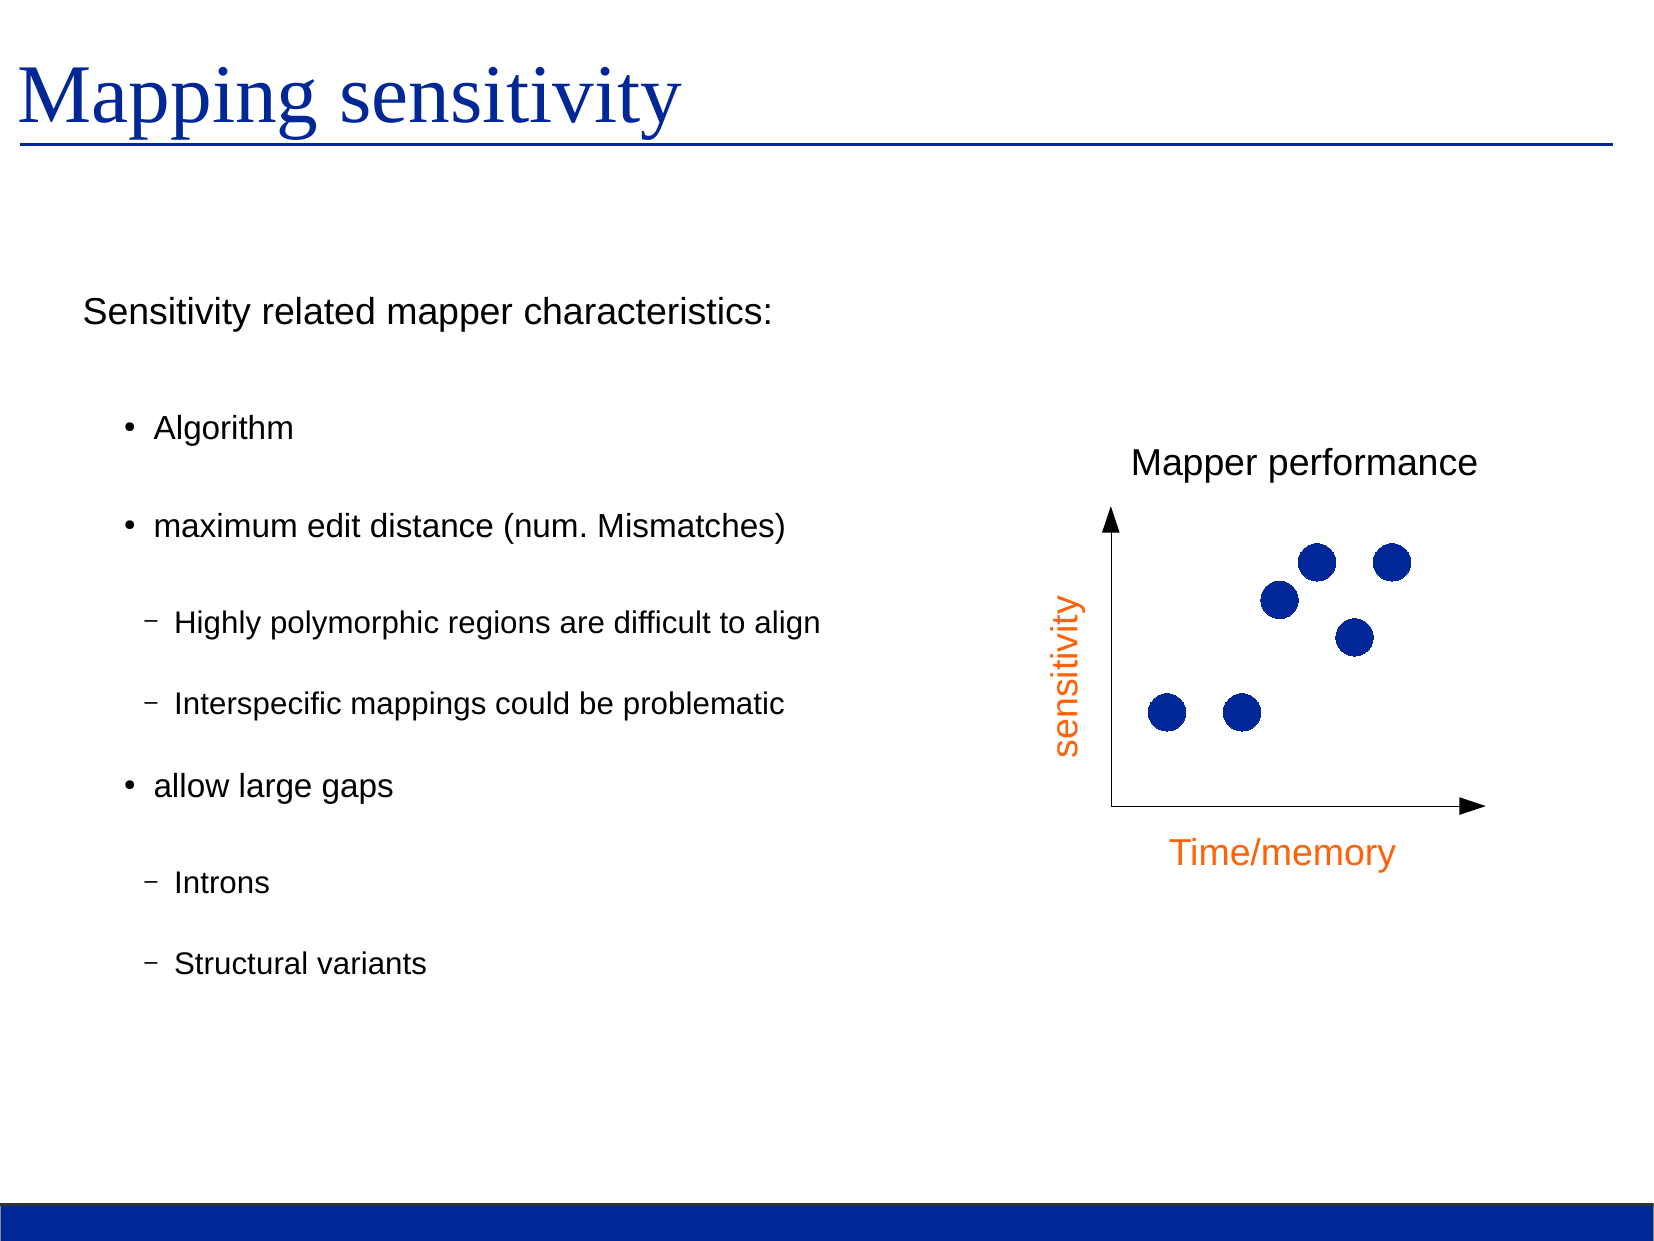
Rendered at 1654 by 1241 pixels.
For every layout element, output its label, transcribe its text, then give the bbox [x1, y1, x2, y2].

text_box Mapper performance [1116, 433, 1494, 491]
text_box sensitivity [1035, 581, 1093, 773]
text_box [1335, 618, 1374, 657]
title Mapping sensitivity [17, 0, 1589, 198]
list Sensitivity related mapper characteristics: Algorithm maximum edit distance (num. Mismatches) Highly polymorphic regions are difficult to align Interspecific mappings could be problematic allow large gaps Introns Structural variants [82, 290, 1571, 1109]
text_box [1298, 543, 1336, 582]
text_box [1373, 543, 1411, 582]
text_box [1223, 693, 1261, 732]
text_box [1148, 693, 1186, 732]
text_box Time/memory [1153, 824, 1412, 882]
text_box [1260, 581, 1299, 619]
